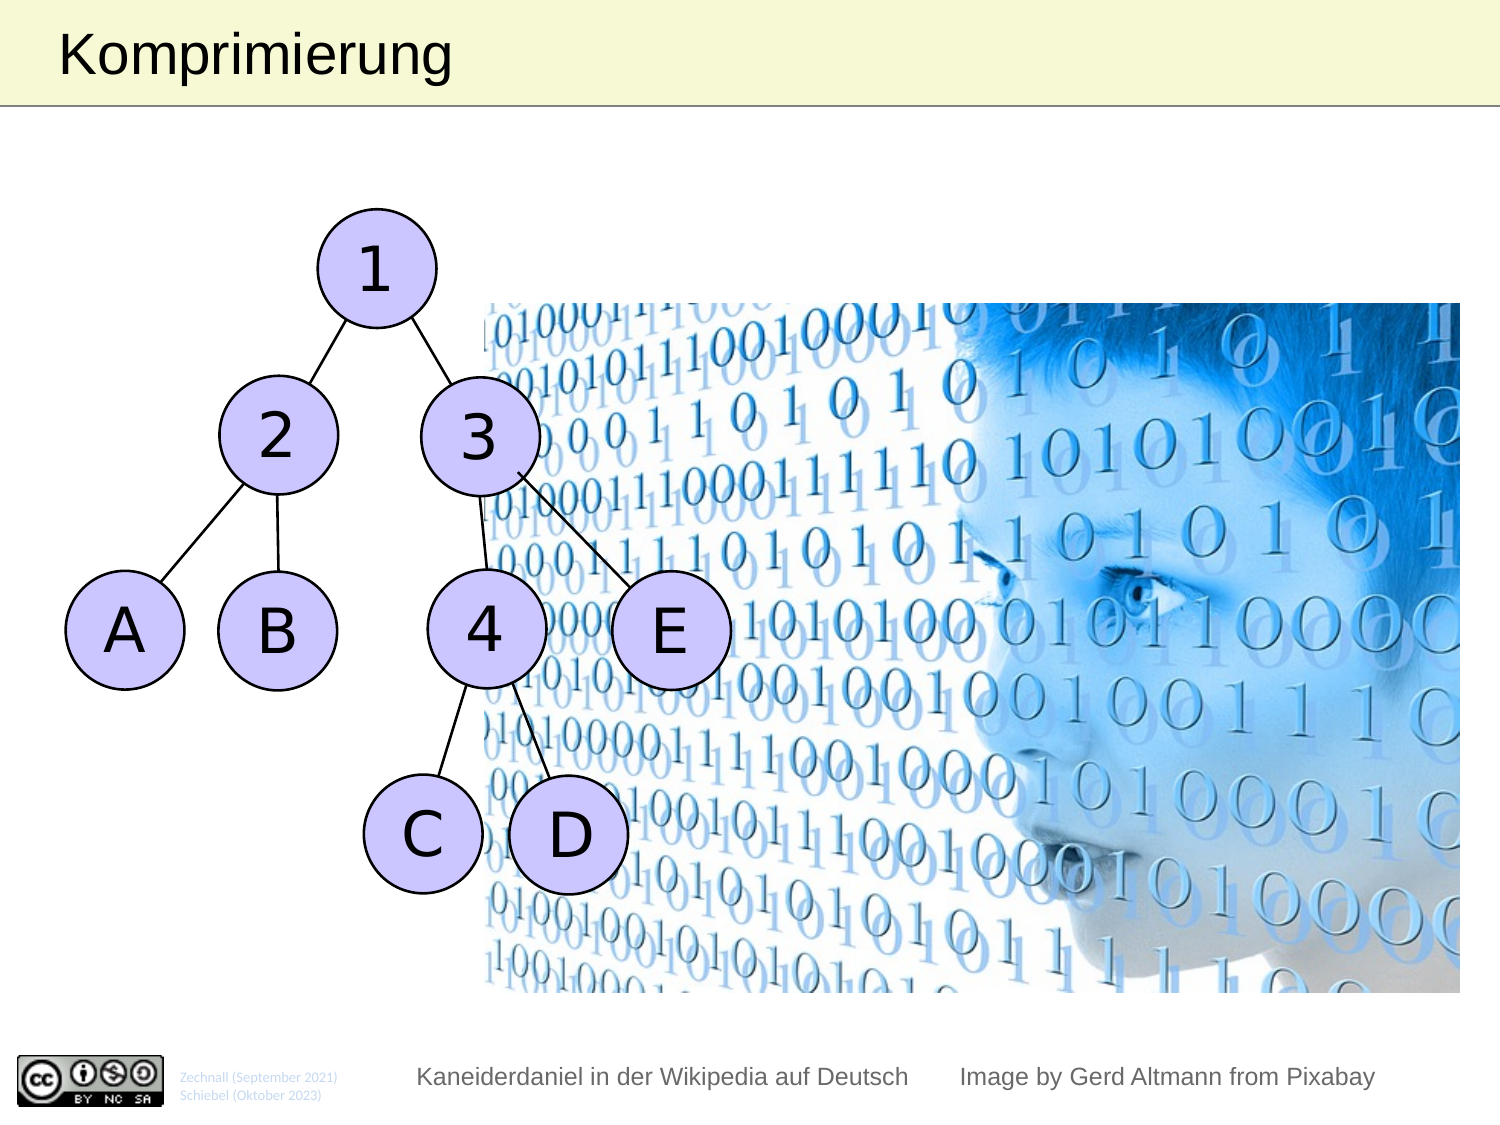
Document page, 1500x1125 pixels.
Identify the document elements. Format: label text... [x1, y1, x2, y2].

picture [17, 1055, 164, 1107]
picture [38, 183, 1460, 993]
text_box Image by Gerd Altmann from Pixabay [944, 1055, 1392, 1099]
title Komprimierung [59, 5, 1016, 104]
text_box Kaneiderdaniel in der Wikipedia auf Deutsch [401, 1055, 934, 1099]
